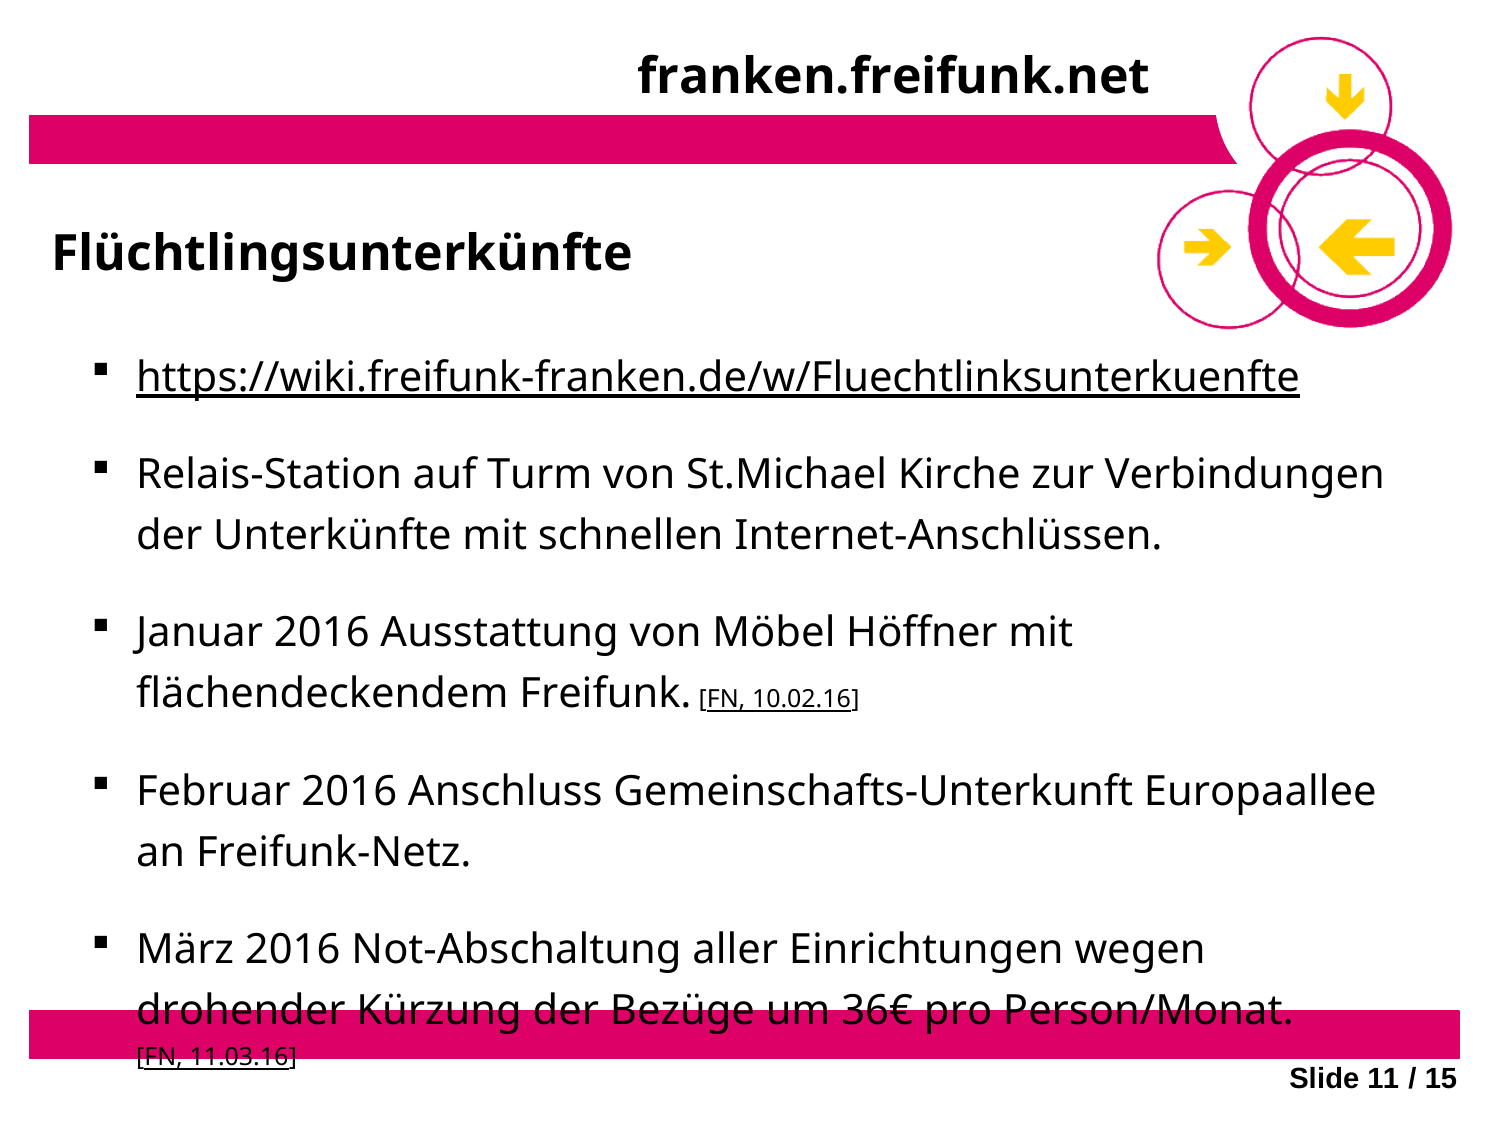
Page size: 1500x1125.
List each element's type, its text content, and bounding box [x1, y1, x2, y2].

picture [1150, 32, 1461, 332]
text_box Flüchtlingsunterkünfte [51, 212, 1123, 284]
text_box https://wiki.freifunk-franken.de/w/Fluechtlinksunterkuenfte Relais-Station auf Turm von St.Michael Kirche zur Verbindungen der Unterkünfte mit schnellen Internet-Anschlüssen. Januar 2016 Ausstattung von Möbel Höffner mit flächendeckendem Freifunk. [FN, 10.02.16] Februar 2016 Anschluss Gemeinschafts-Unterkunft Europaallee an Freifunk-Netz. März 2016 Not-Abschaltung aller Einrichtungen wegen drohender Kürzung der Bezüge um 36€ pro Person/Monat. [FN, 11.03.16] [61, 342, 1418, 1043]
